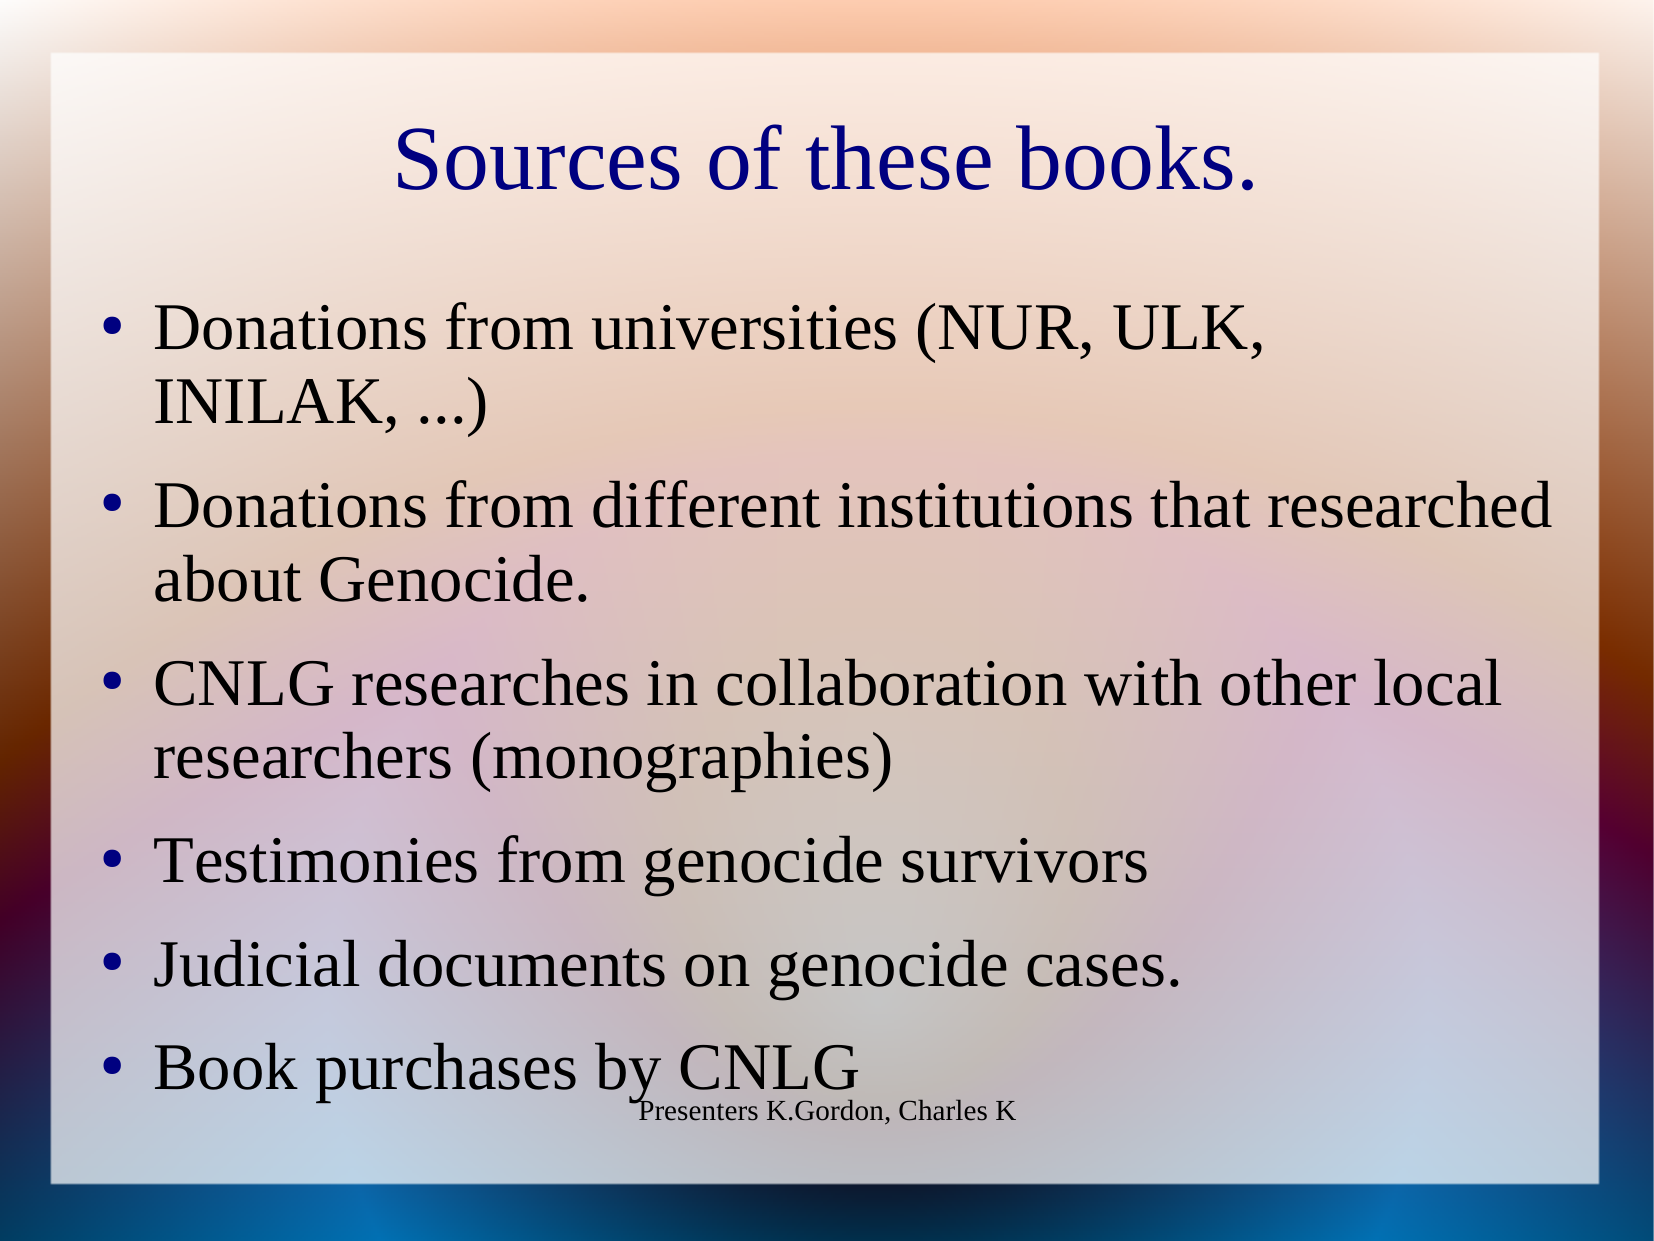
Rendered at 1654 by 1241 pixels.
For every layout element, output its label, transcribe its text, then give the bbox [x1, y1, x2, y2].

title Sources of these books. [82, 62, 1571, 256]
picture [0, 0, 1654, 1241]
list Donations from universities (NUR, ULK, INILAK, ...) Donations from different institutions that researched about Genocide. CNLG researches in collaboration with other local researchers (monographies) Testimonies from genocide survivors Judicial documents on genocide cases. Book purchases by CNLG [82, 290, 1571, 1105]
